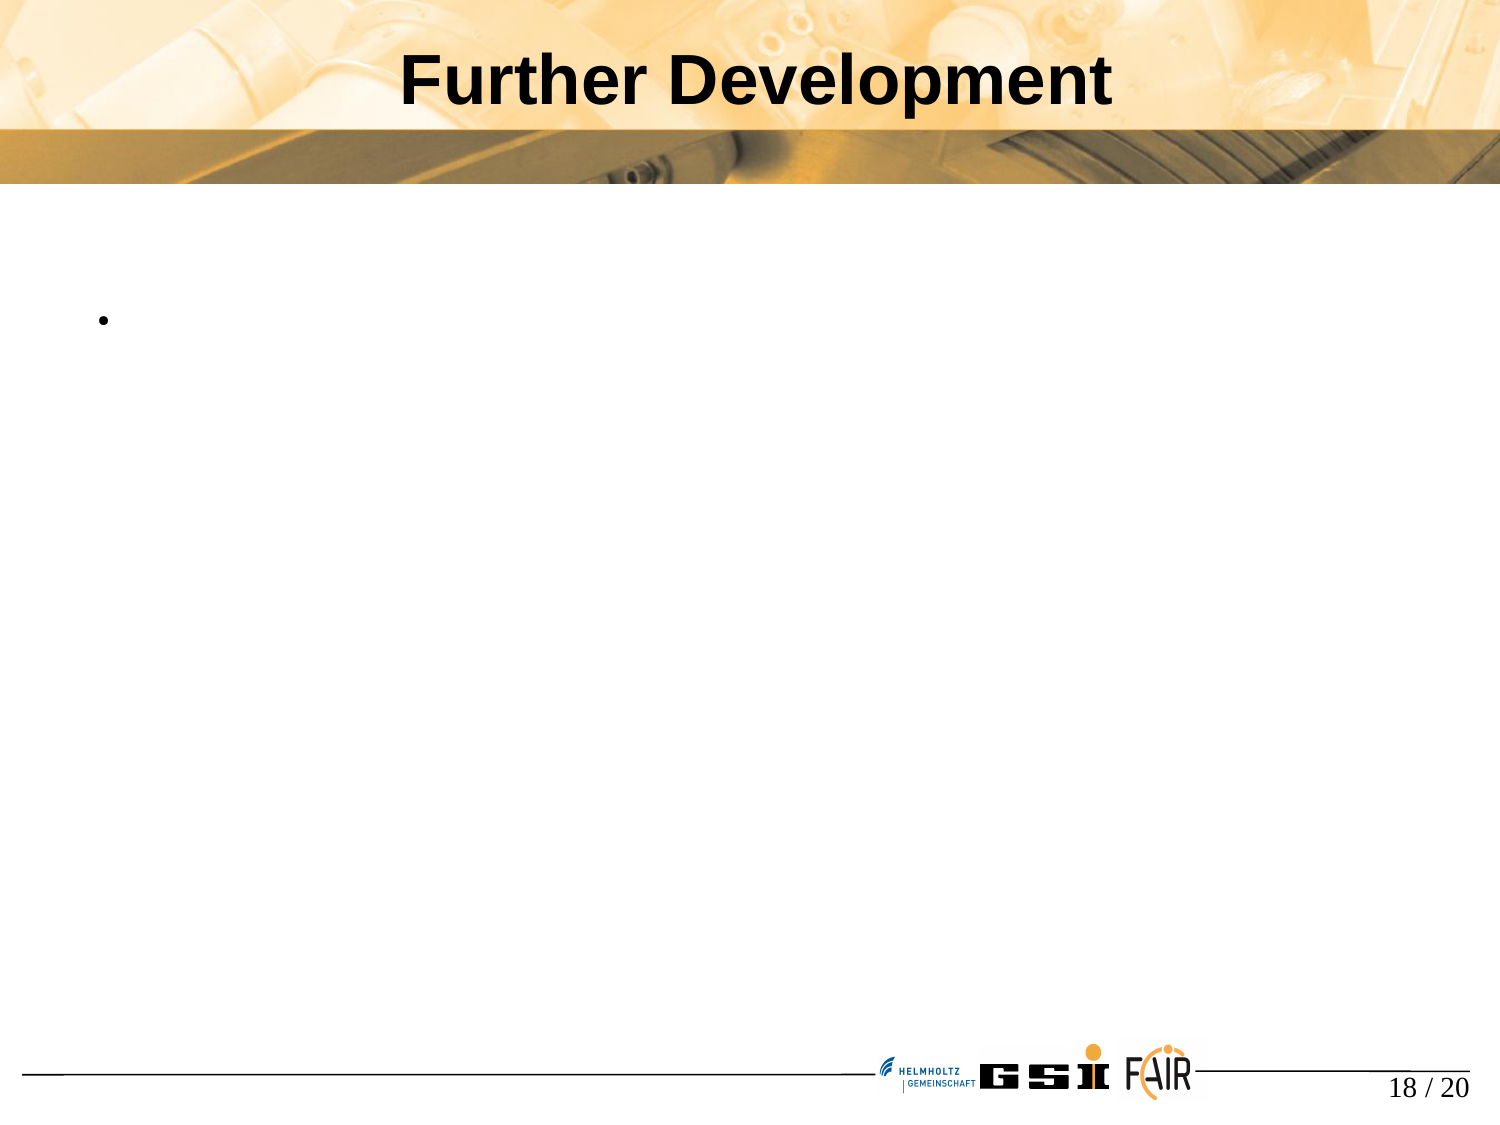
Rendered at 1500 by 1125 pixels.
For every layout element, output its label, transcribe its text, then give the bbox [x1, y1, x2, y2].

picture [0, 0, 1500, 186]
picture [1116, 1037, 1209, 1102]
picture [875, 1044, 1109, 1097]
text_box [82, 295, 1359, 995]
title Further Development [153, 0, 1360, 167]
